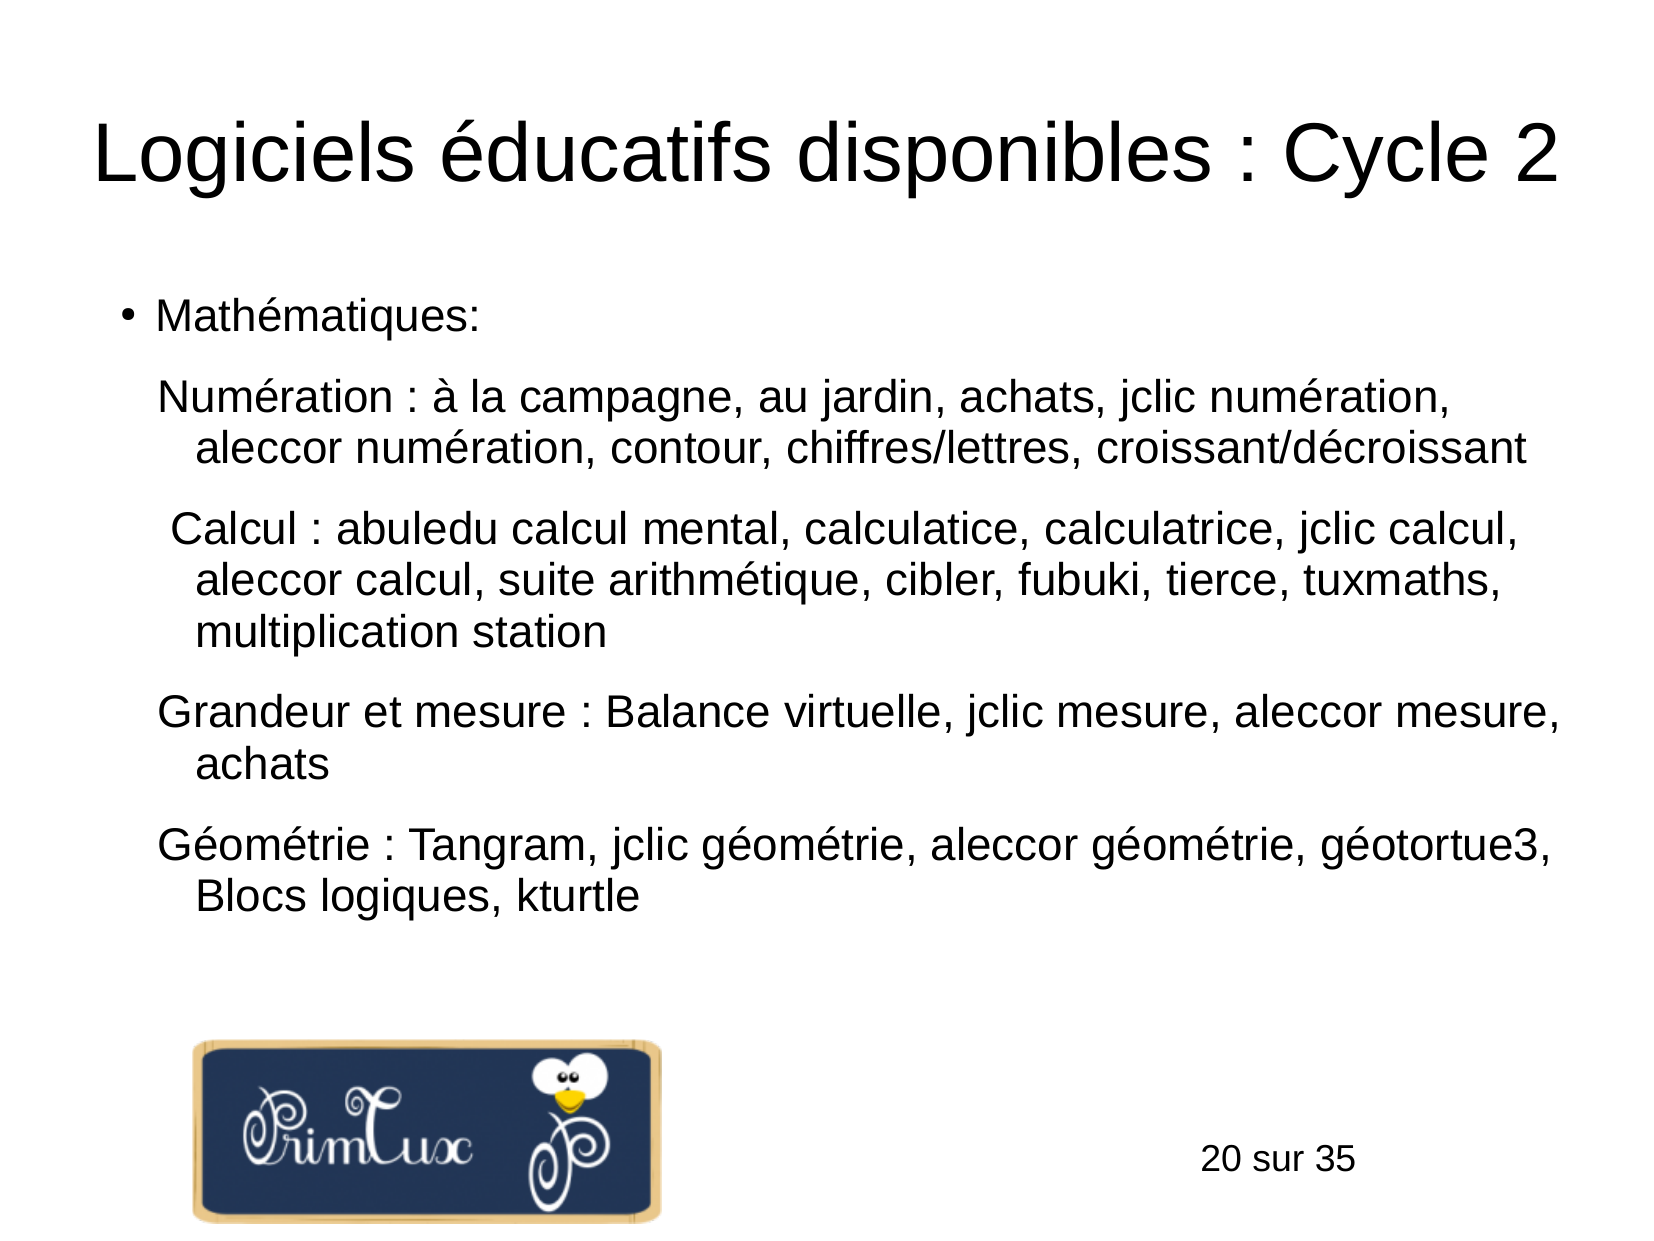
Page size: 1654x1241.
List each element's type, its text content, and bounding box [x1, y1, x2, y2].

list Mathématiques: Numération : à la campagne, au jardin, achats, jclic numération, aleccor numération, contour, chiffres/lettres, croissant/décroissant Calcul : abuledu calcul mental, calculatice, calculatrice, jclic calcul, aleccor calcul, suite arithmétique, cibler, fubuki, tierce, tuxmaths, multiplication station Grandeur et mesure : Balance virtuelle, jclic mesure, aleccor mesure, achats Géométrie : Tangram, jclic géométrie, aleccor géométrie, géotortue3, Blocs logiques, kturtle [82, 290, 1571, 1010]
title Logiciels éducatifs disponibles : Cycle 2 [82, 49, 1571, 257]
picture [192, 1039, 662, 1224]
